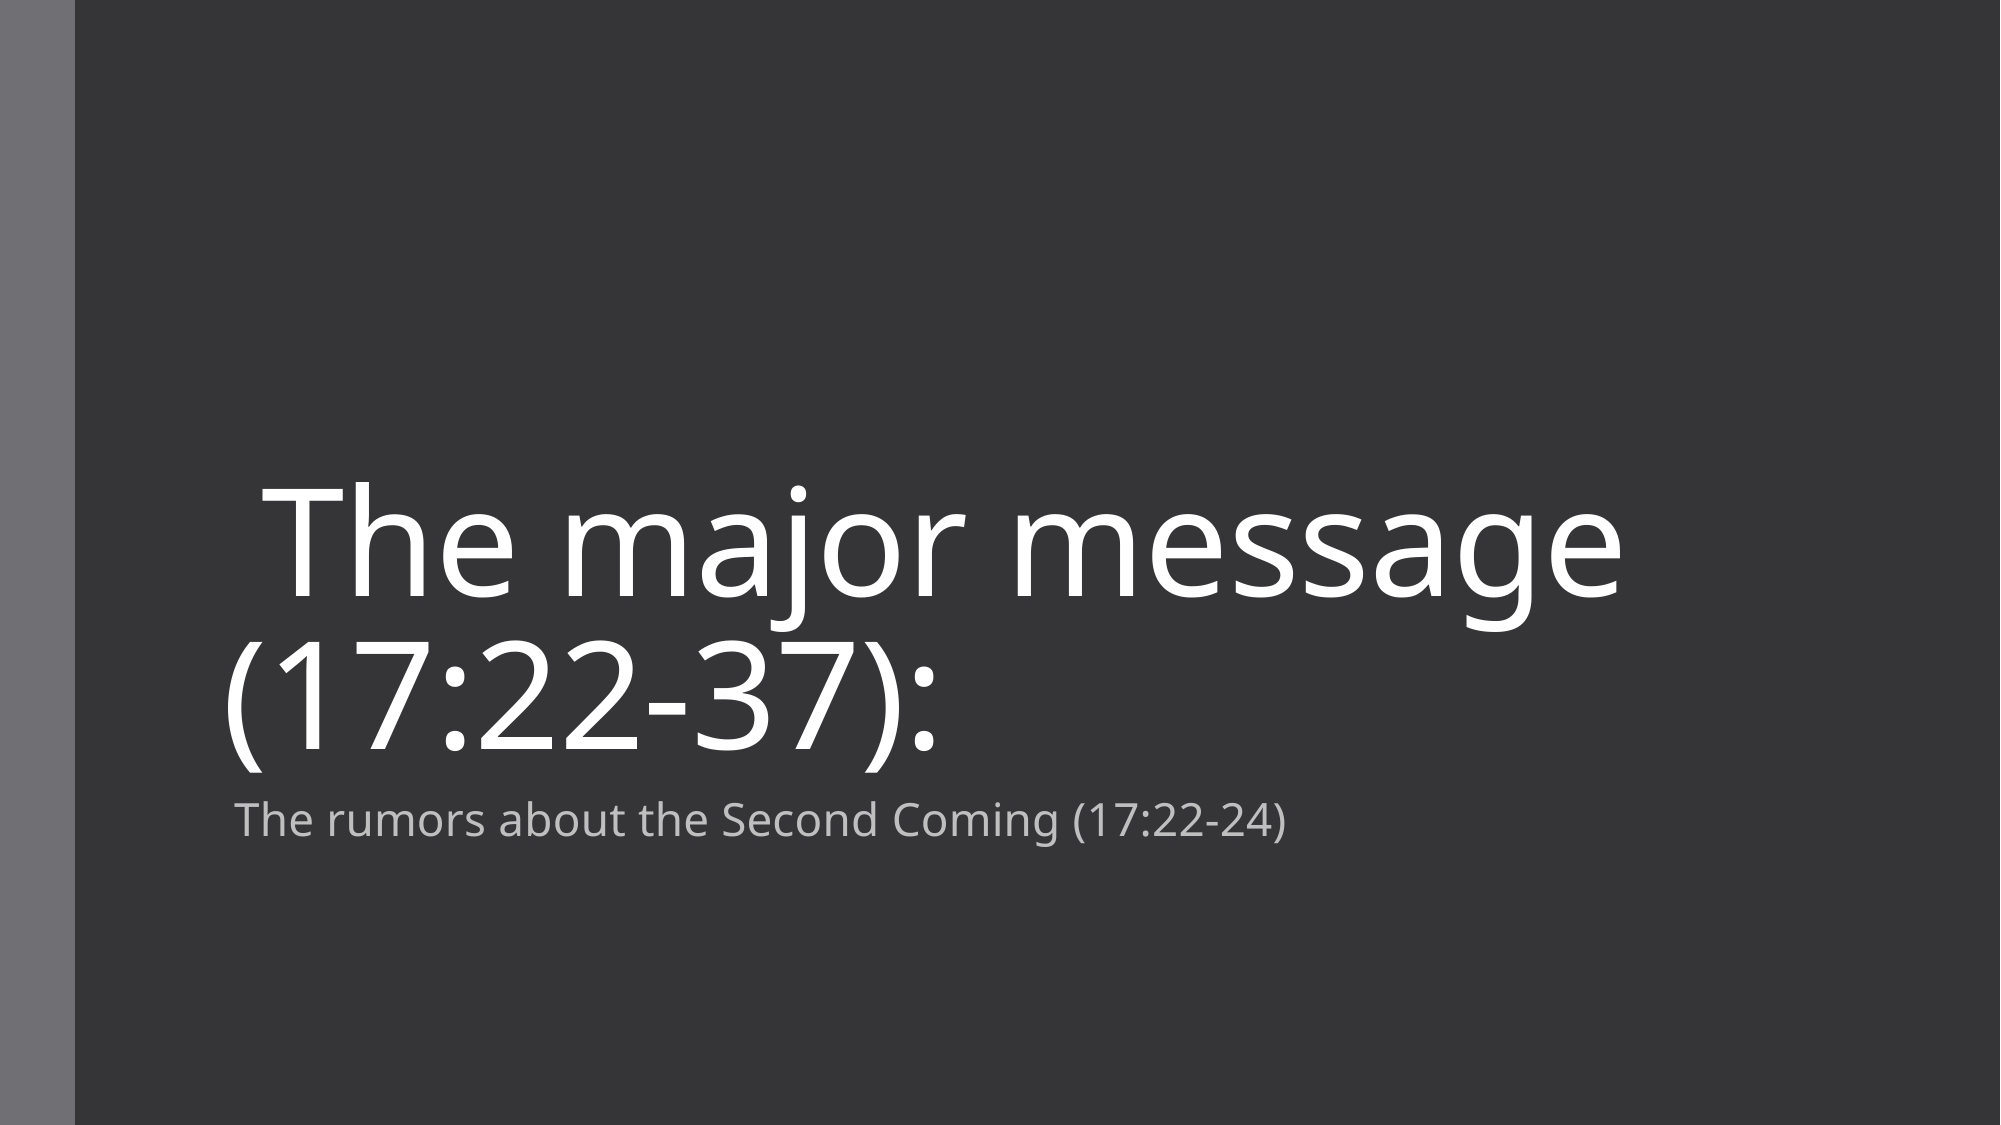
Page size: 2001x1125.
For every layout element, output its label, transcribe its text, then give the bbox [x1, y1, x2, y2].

subtitle The rumors about the Second Coming (17:22-24) [206, 787, 1752, 1066]
title The major message (17:22-37): [206, 124, 1752, 787]
